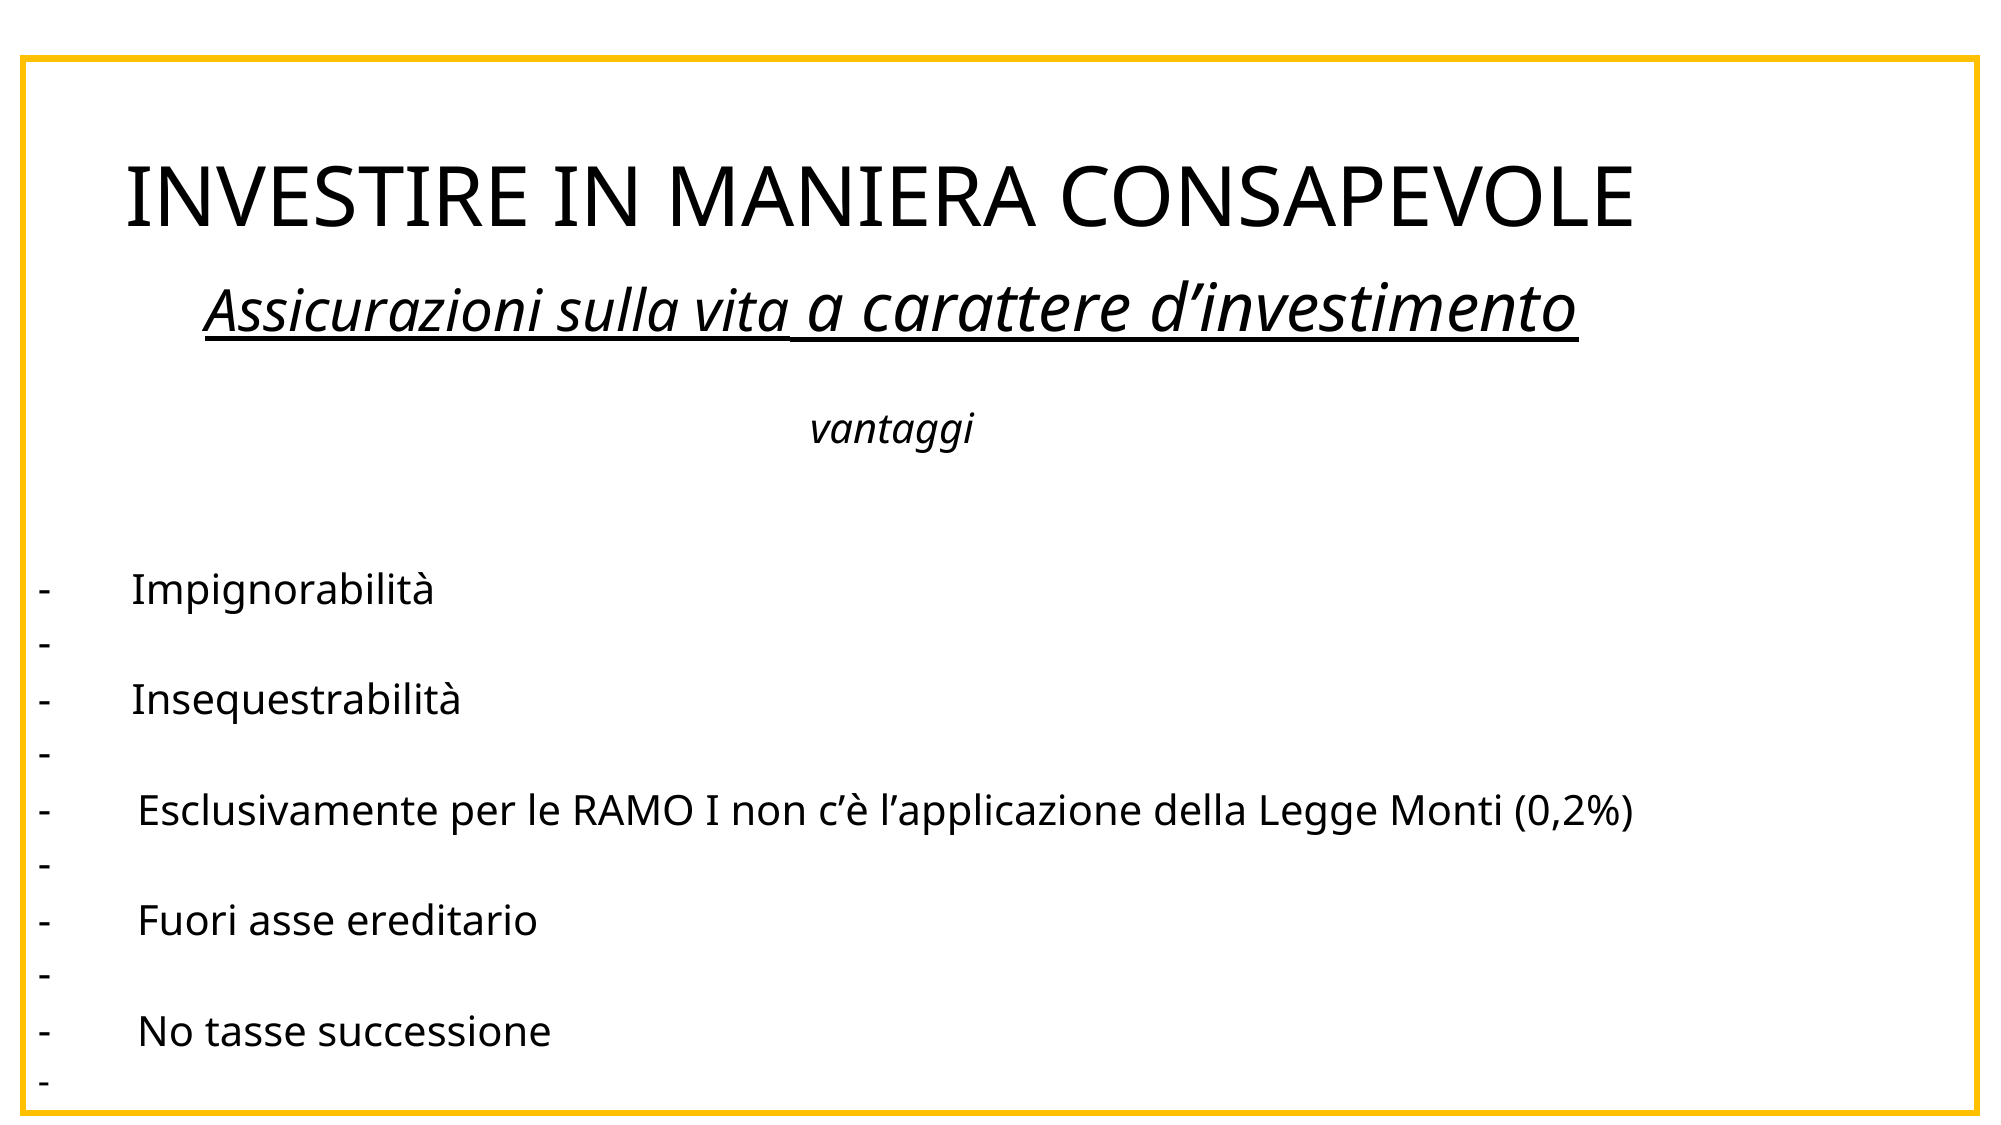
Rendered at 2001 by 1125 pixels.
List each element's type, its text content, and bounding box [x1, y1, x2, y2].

text_box INVESTIRE IN MANIERA CONSAPEVOLE Assicurazioni sulla vita a carattere d’investimento vantaggi Impignorabilità Insequestrabilità Esclusivamente per le RAMO I non c’è l’applicazione della Legge Monti (0,2%) Fuori asse ereditario No tasse successione [22, 58, 1978, 1109]
